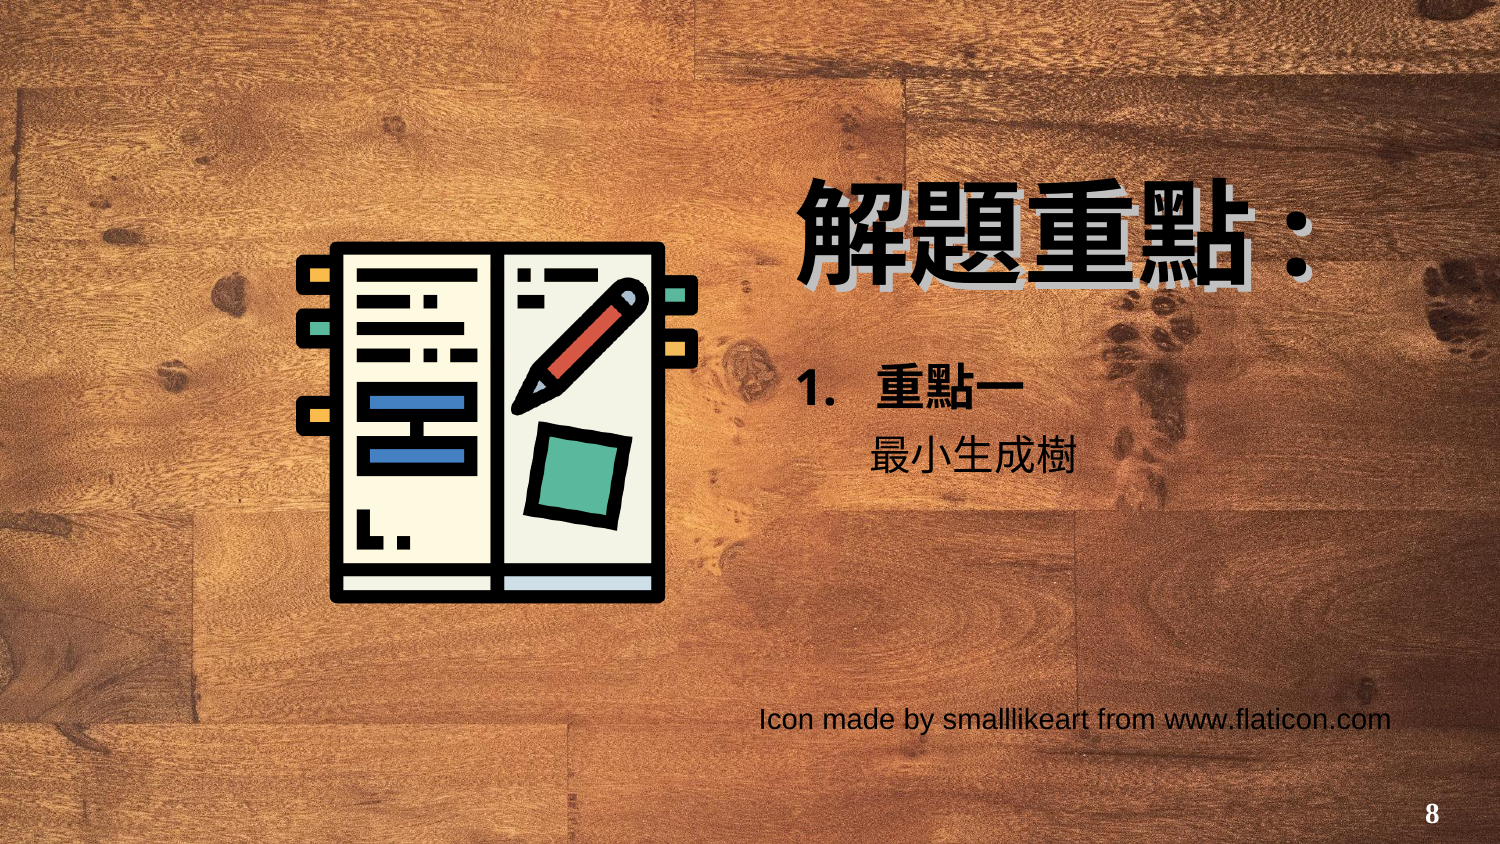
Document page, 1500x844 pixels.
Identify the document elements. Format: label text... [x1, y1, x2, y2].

title 解題重點: [779, 122, 1311, 314]
text_box Icon made by smalllikeart from www.flaticon.com [744, 693, 1407, 743]
slide_number 5 [1410, 779, 1500, 844]
picture [296, 221, 698, 623]
subtitle 1. 重點一 最小生成樹 [779, 338, 1378, 642]
